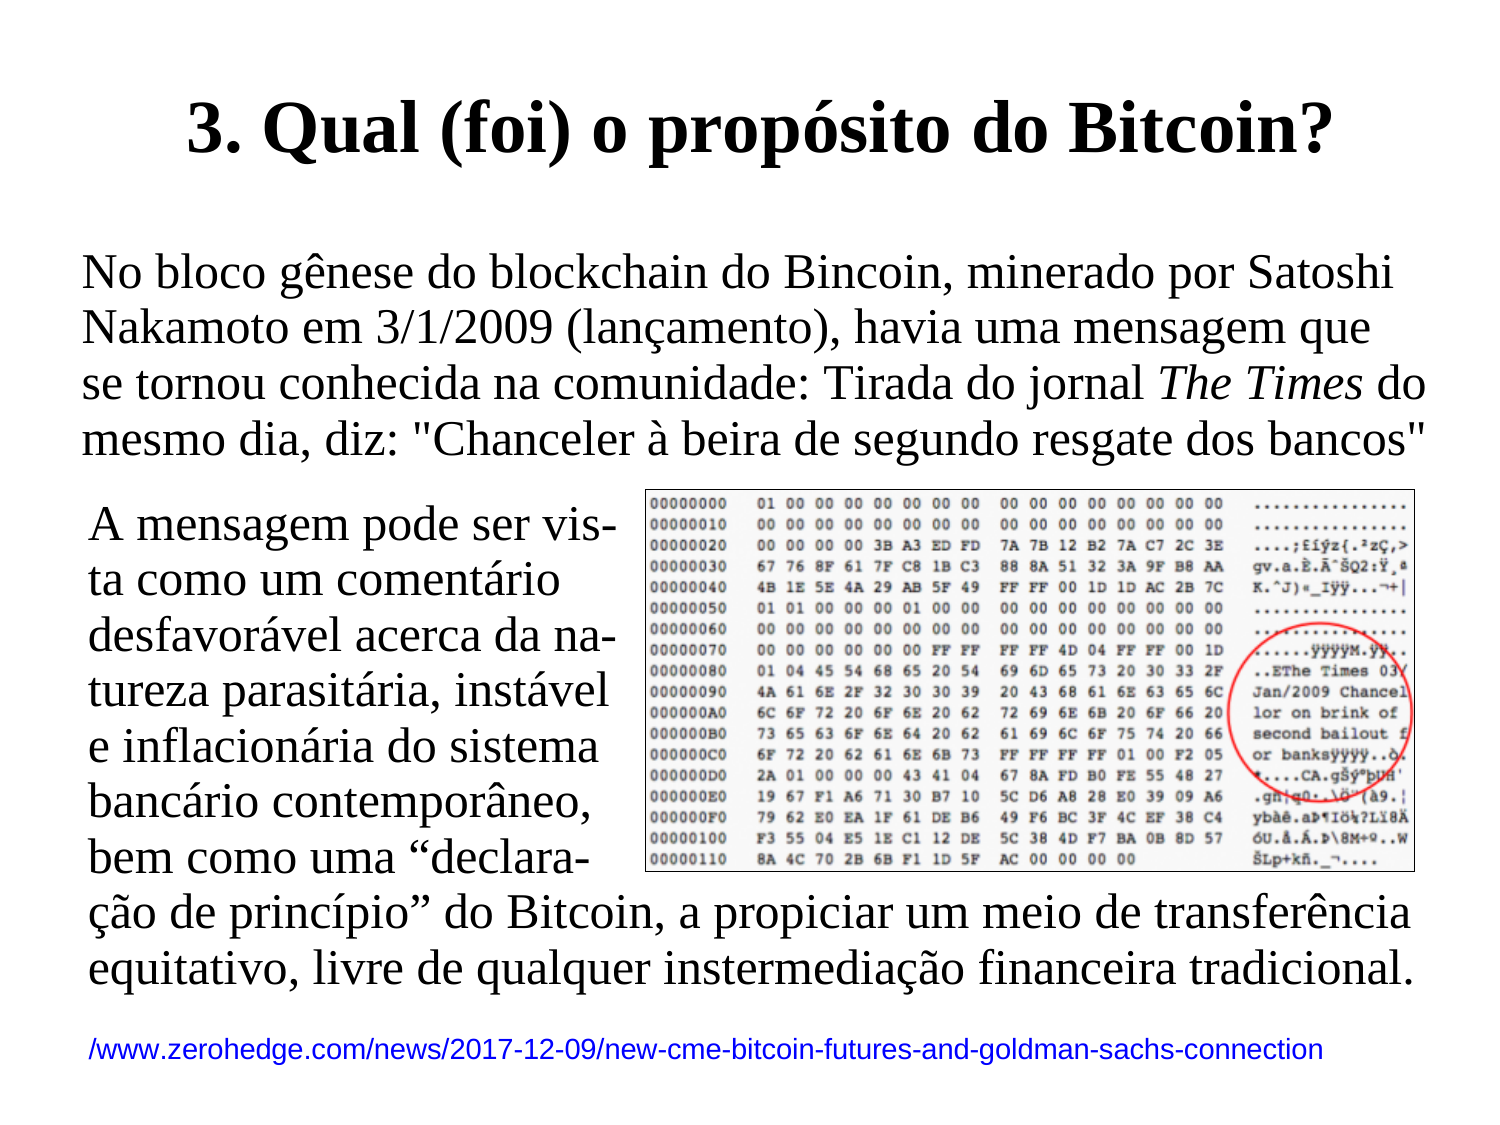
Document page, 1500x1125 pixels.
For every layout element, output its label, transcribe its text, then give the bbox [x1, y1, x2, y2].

text_box No bloco gênese do blockchain do Bincoin, minerado por Satoshi Nakamoto em 3/1/2009 (lançamento), havia uma mensagem que se tornou conhecida na comunidade: Tirada do jornal The Times do mesmo dia, diz: "Chanceler à beira de segundo resgate dos bancos" [81, 243, 1427, 466]
text_box /www.zerohedge.com/news/2017-12-09/new-cme-bitcoin-futures-and-goldman-sachs-connection [88, 1032, 1345, 1066]
text_box A mensagem pode ser vis- ta como um comentário desfavorável acerca da na- tureza parasitária, instável e inflacionária do sistema bancário contemporâneo, bem como uma “declara- ção de princípio” do Bitcoin, a propiciar um meio de transferência equitativo, livre de qualquer instermediação financeira tradicional. [87, 495, 1447, 996]
title 3. Qual (foi) o propósito do Bitcoin? [97, 51, 1426, 202]
picture [645, 489, 1415, 495]
